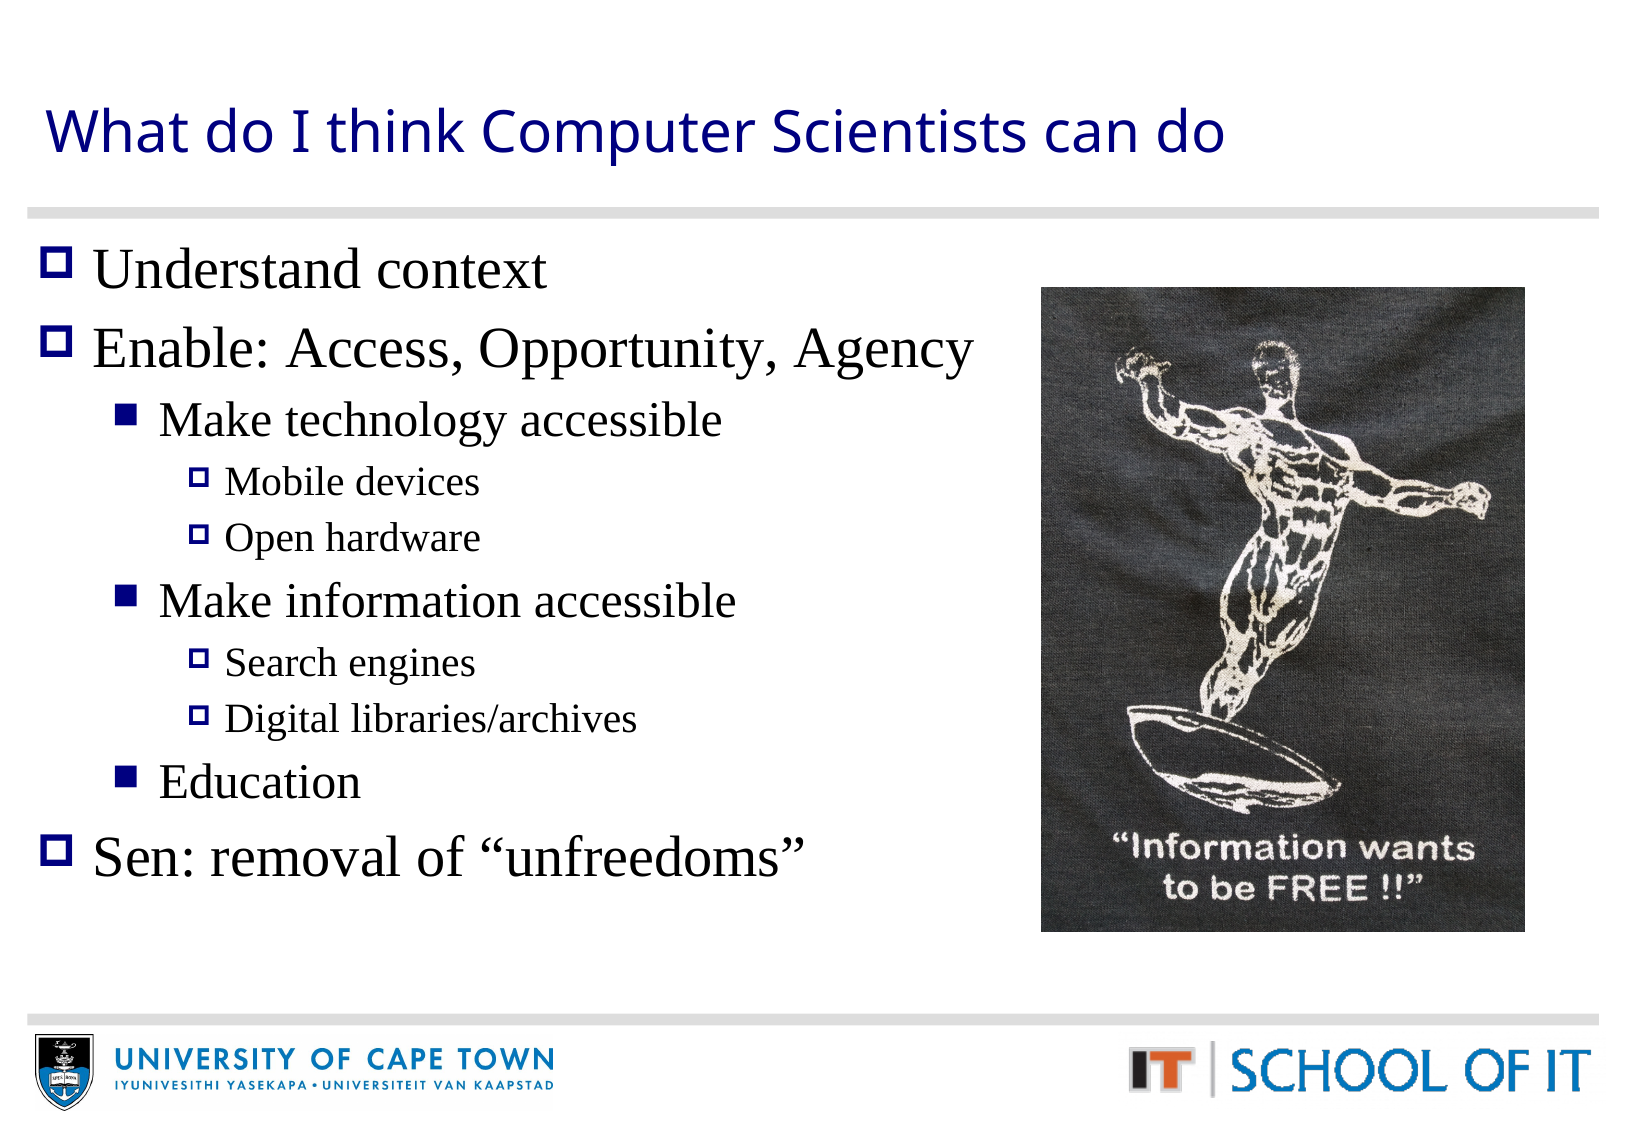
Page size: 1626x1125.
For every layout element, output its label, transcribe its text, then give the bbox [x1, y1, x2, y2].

picture [1118, 1030, 1606, 1109]
title What do I think Computer Scientists can do [45, 66, 1583, 194]
picture [35, 1034, 553, 1111]
list Understand context Enable: Access, Opportunity, Agency Make technology accessible Mobile devices Open hardware Make information accessible Search engines Digital libraries/archives Education Sen: removal of “unfreedoms” [36, 236, 1579, 998]
picture [1041, 287, 1525, 932]
